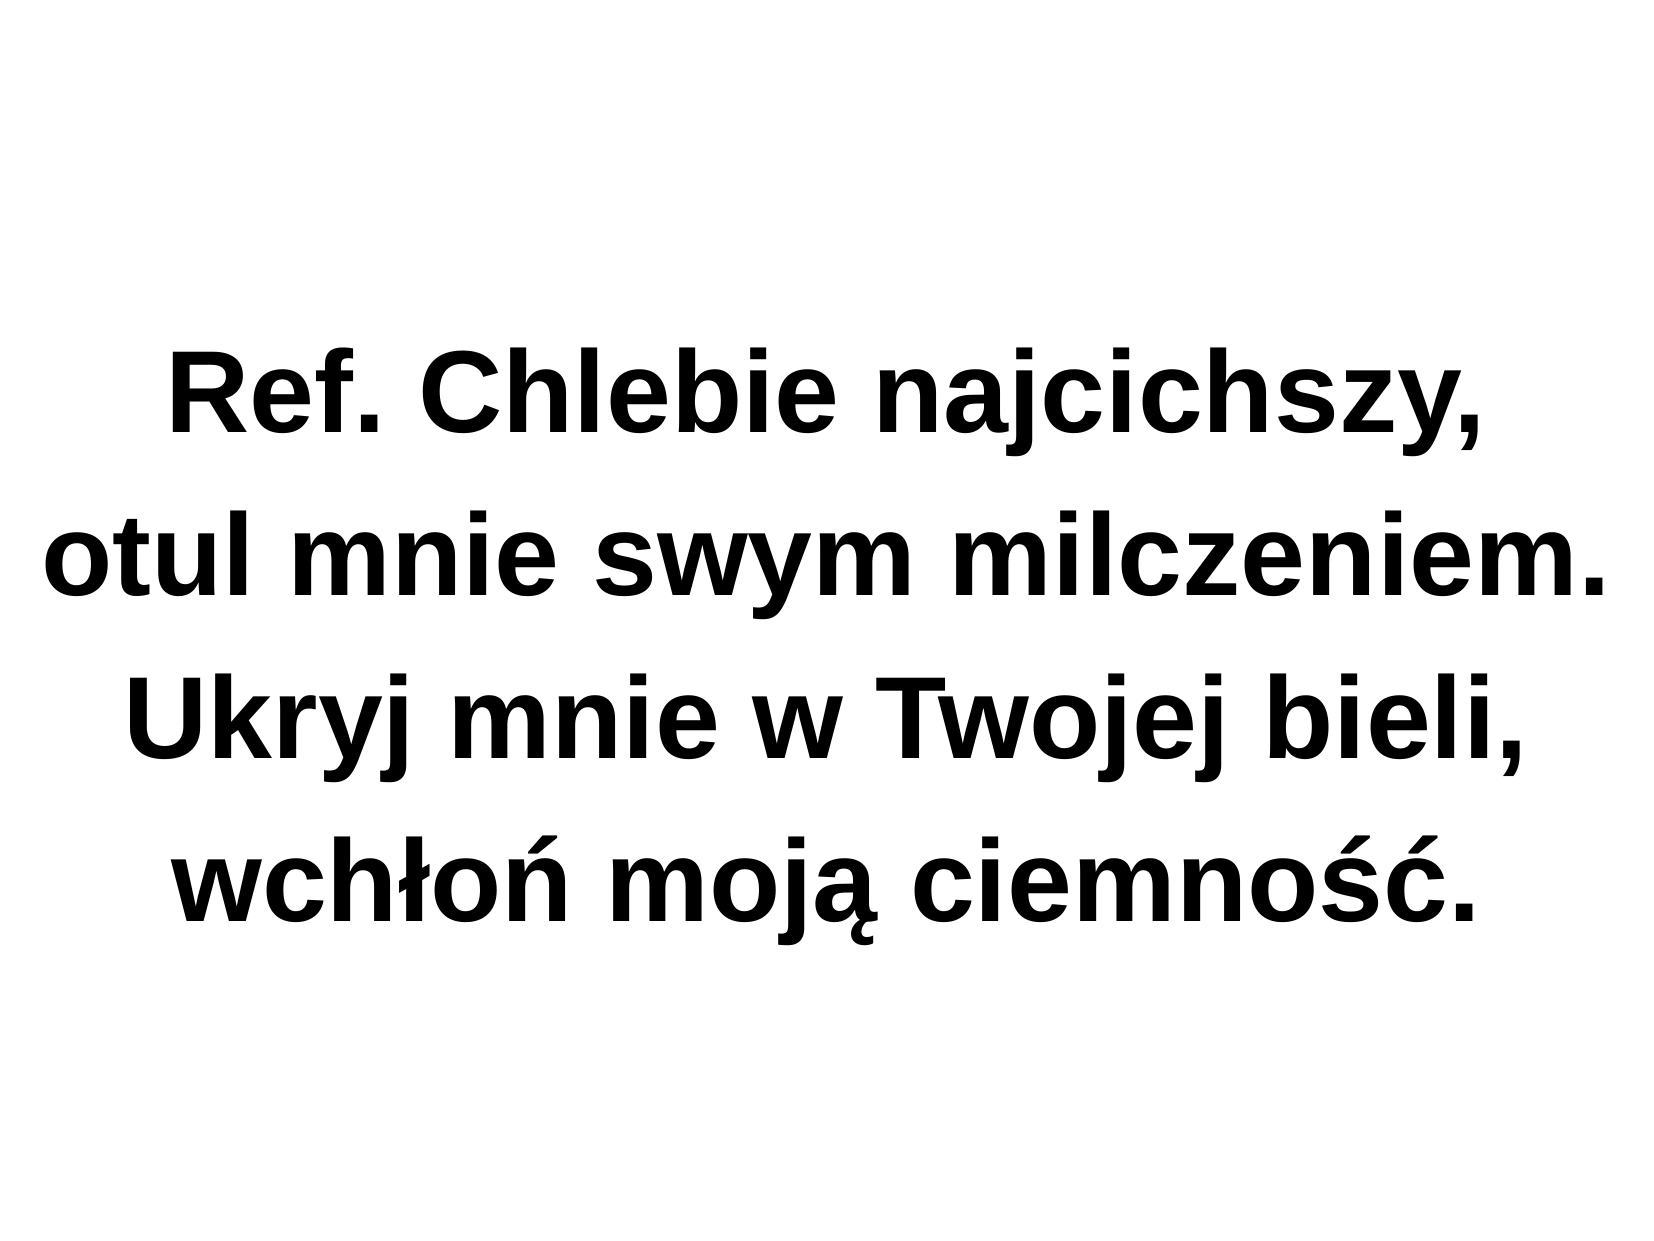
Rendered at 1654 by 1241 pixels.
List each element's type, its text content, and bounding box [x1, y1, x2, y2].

subtitle Ref. Chlebie najcichszy, otul mnie swym milczeniem. Ukryj mnie w Twojej bieli, wchłoń moją ciemność. [0, 0, 1654, 1241]
